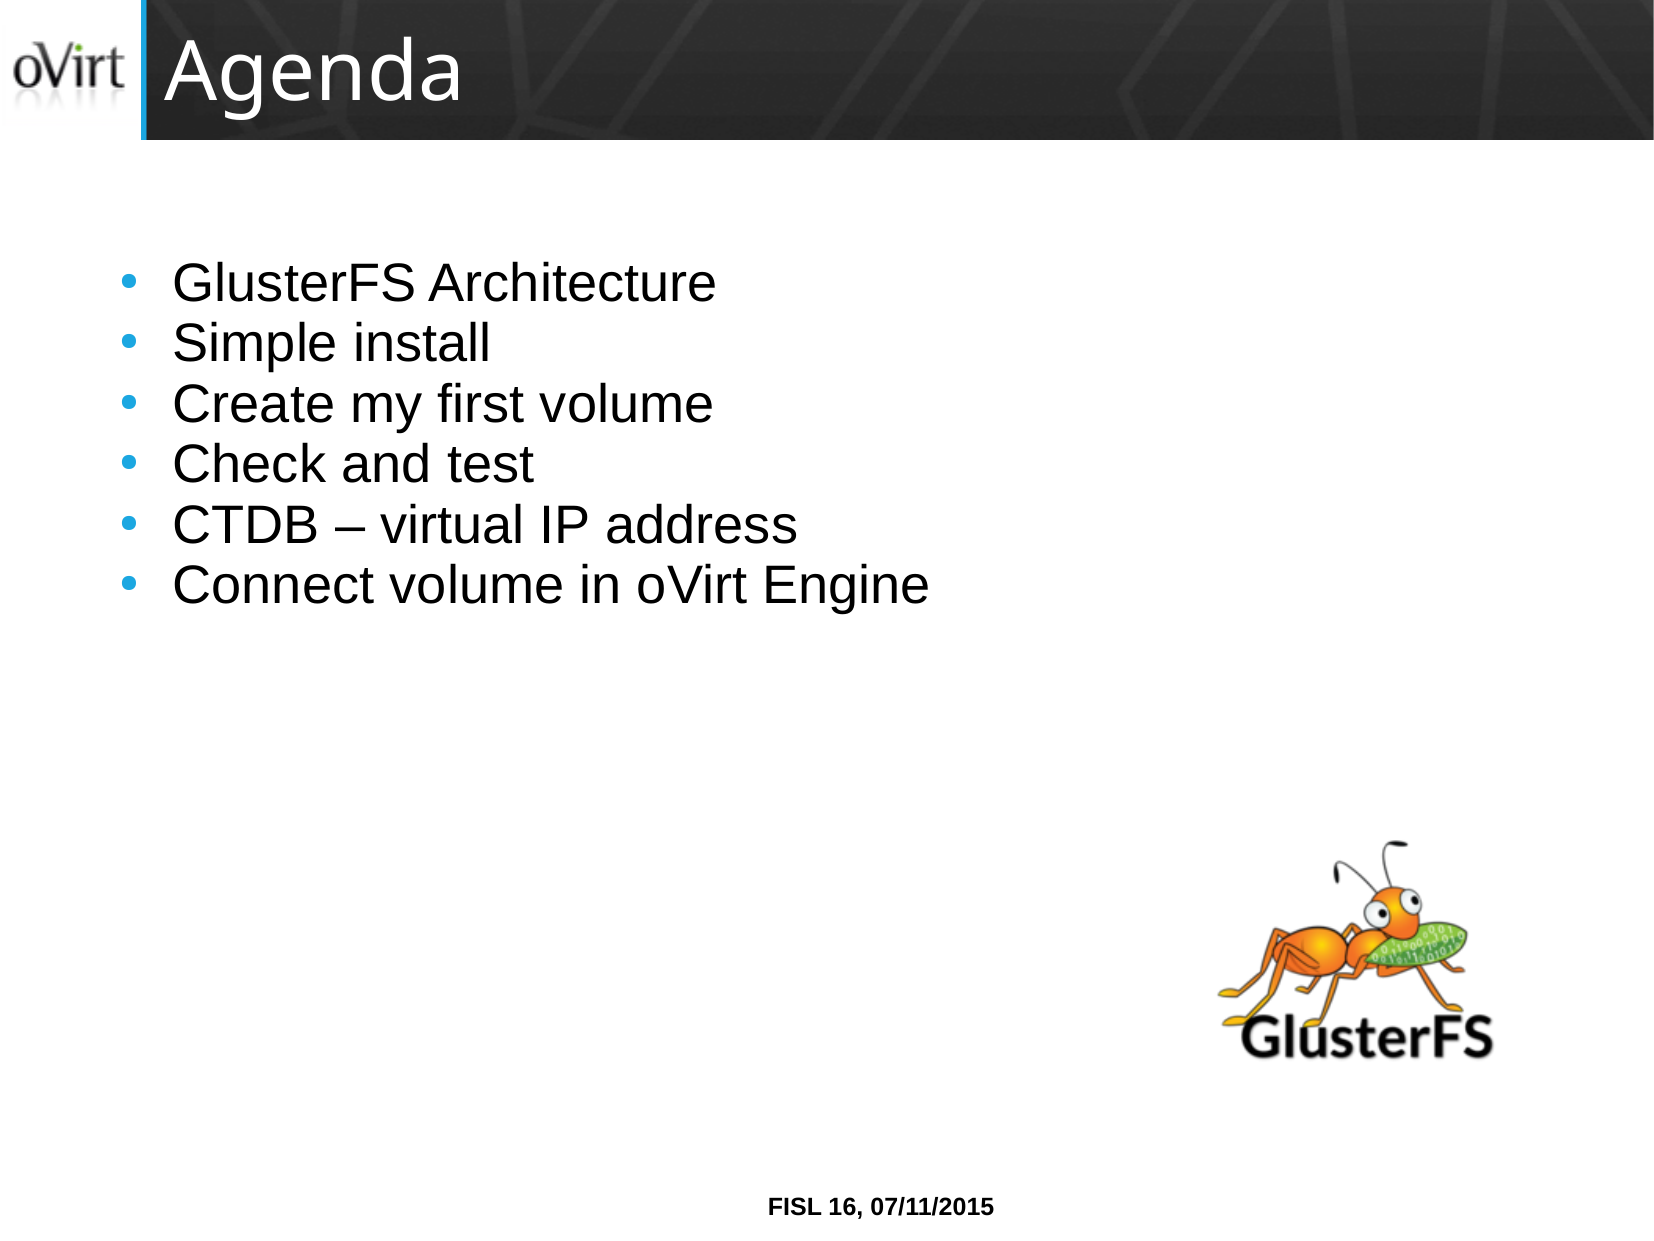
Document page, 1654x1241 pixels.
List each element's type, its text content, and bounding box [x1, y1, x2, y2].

picture [1215, 839, 1497, 1062]
picture [0, 0, 1654, 140]
title Agenda [164, 11, 1653, 126]
text_box GlusterFS Architecture Simple install Create my first volume Check and test CTDB – virtual IP address Connect volume in oVirt Engine [86, 244, 1576, 1126]
